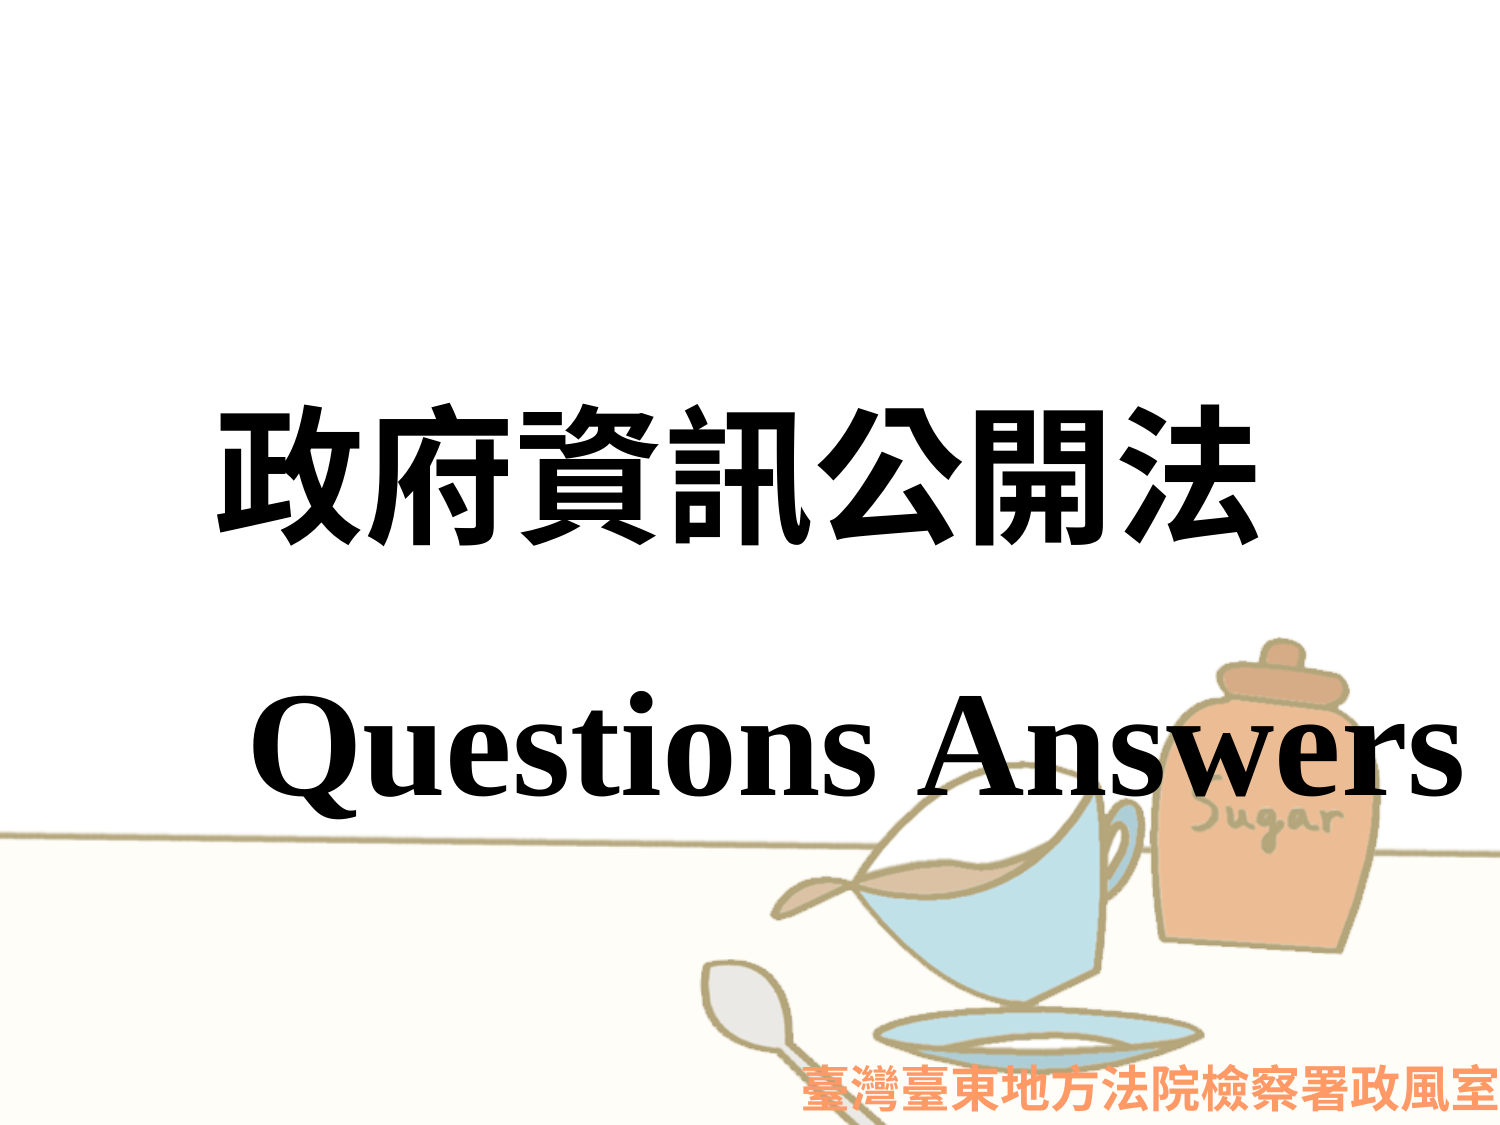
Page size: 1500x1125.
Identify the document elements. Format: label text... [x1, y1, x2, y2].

title 政府資訊公開法 [112, 375, 1388, 563]
subtitle Questions Answers [225, 637, 1500, 925]
text_box 臺灣臺東地方法院檢察署政風室 [785, 1050, 1500, 1125]
picture [0, 112, 1500, 1125]
